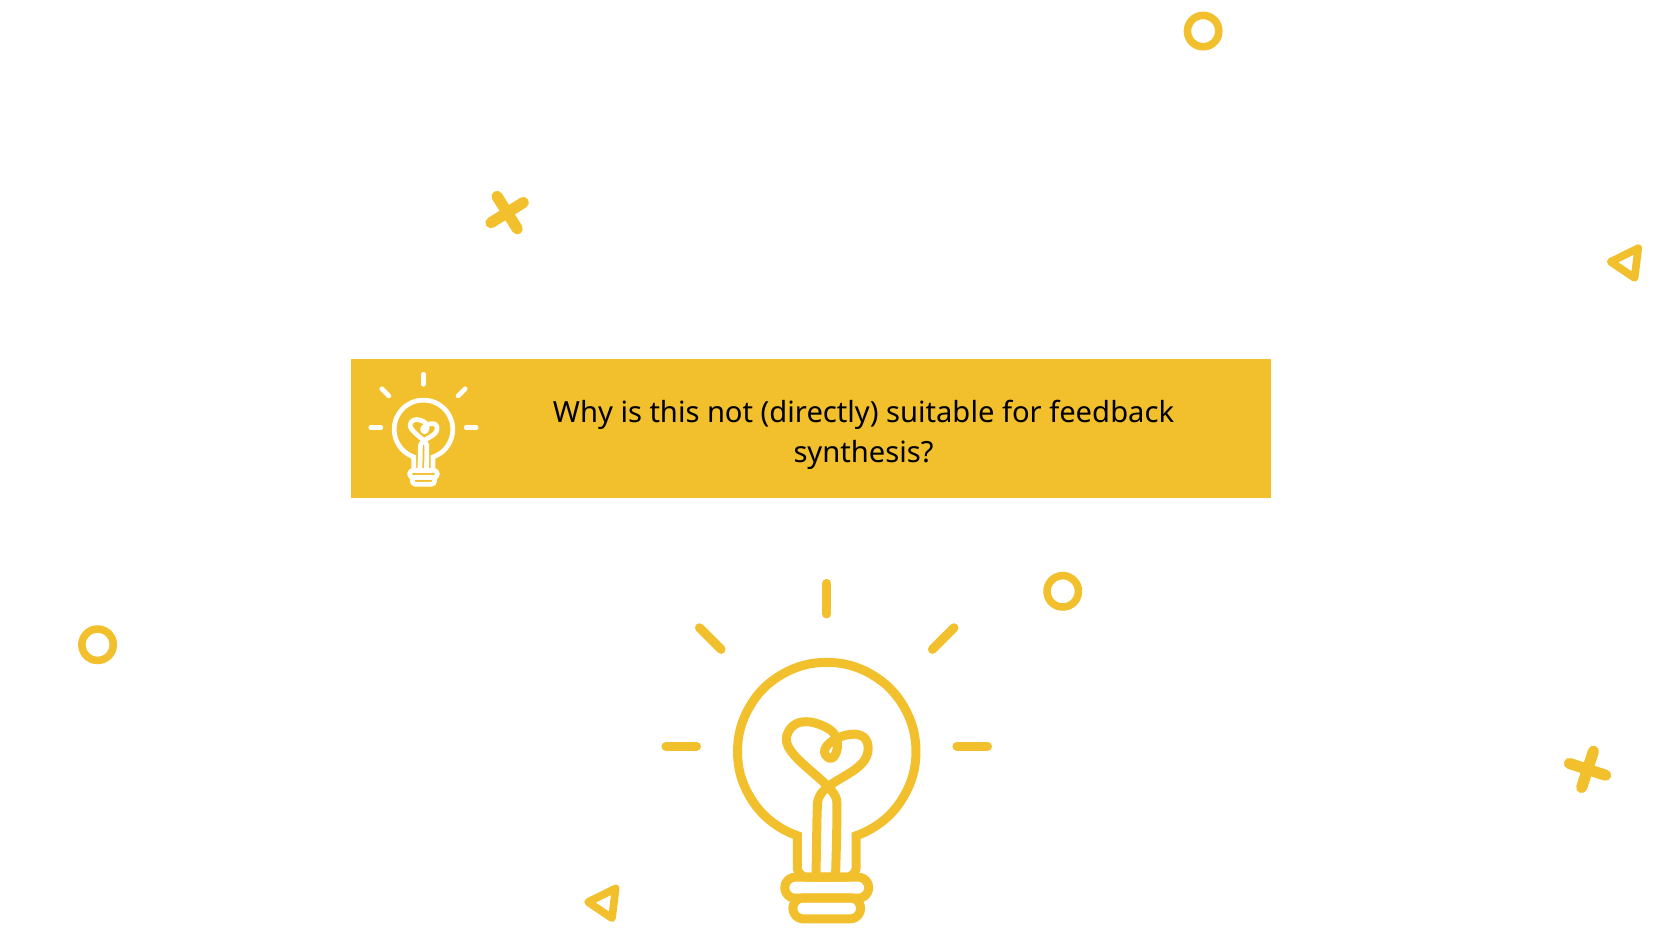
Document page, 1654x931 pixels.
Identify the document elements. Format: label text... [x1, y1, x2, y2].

text_box Why is this not (directly) suitable for feedback synthesis? [487, 339, 1241, 523]
